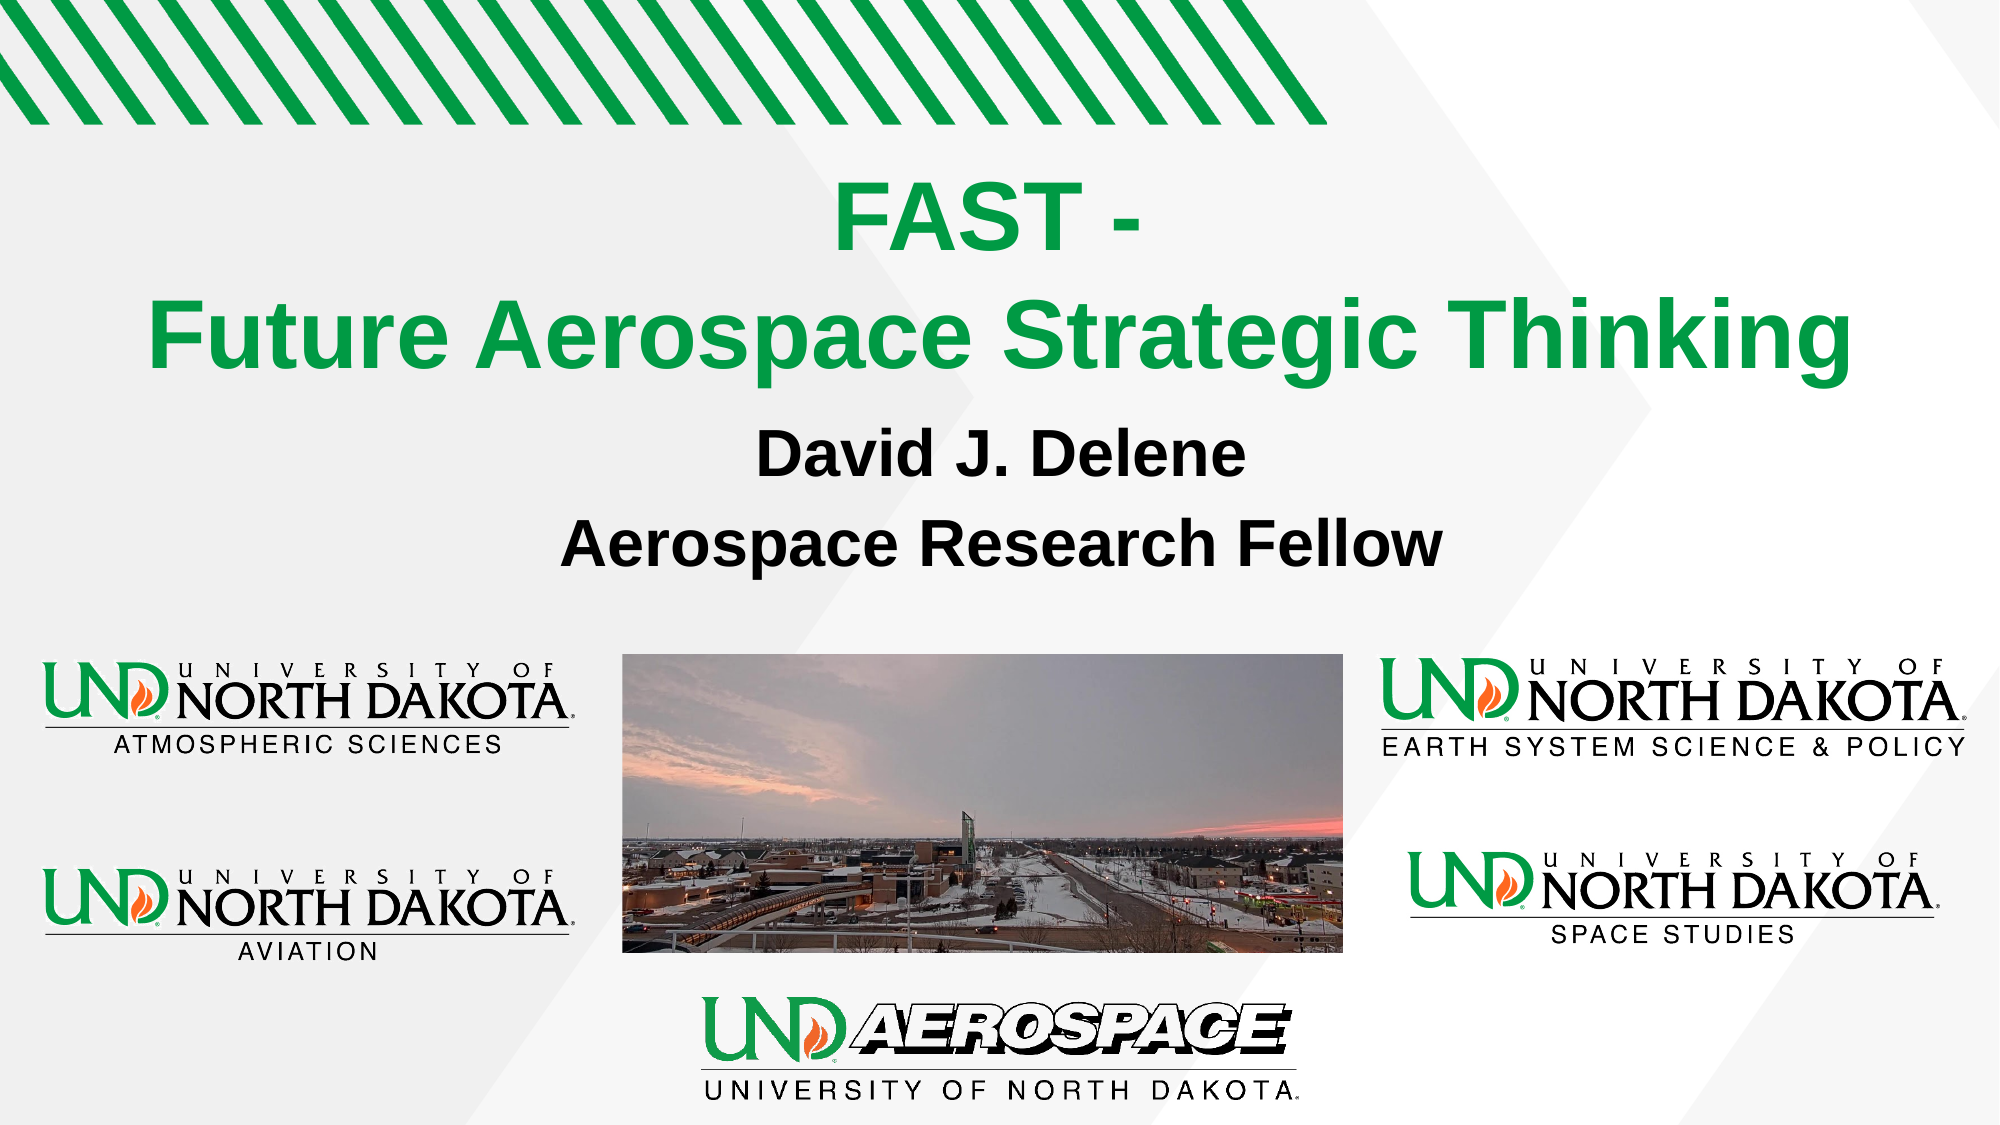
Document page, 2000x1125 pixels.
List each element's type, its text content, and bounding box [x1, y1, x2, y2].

text_box David J. Delene Aerospace Research Fellow [33, 402, 1970, 602]
text_box FAST - Future Aerospace Strategic Thinking [33, 144, 1970, 396]
picture [0, 0, 2000, 1125]
